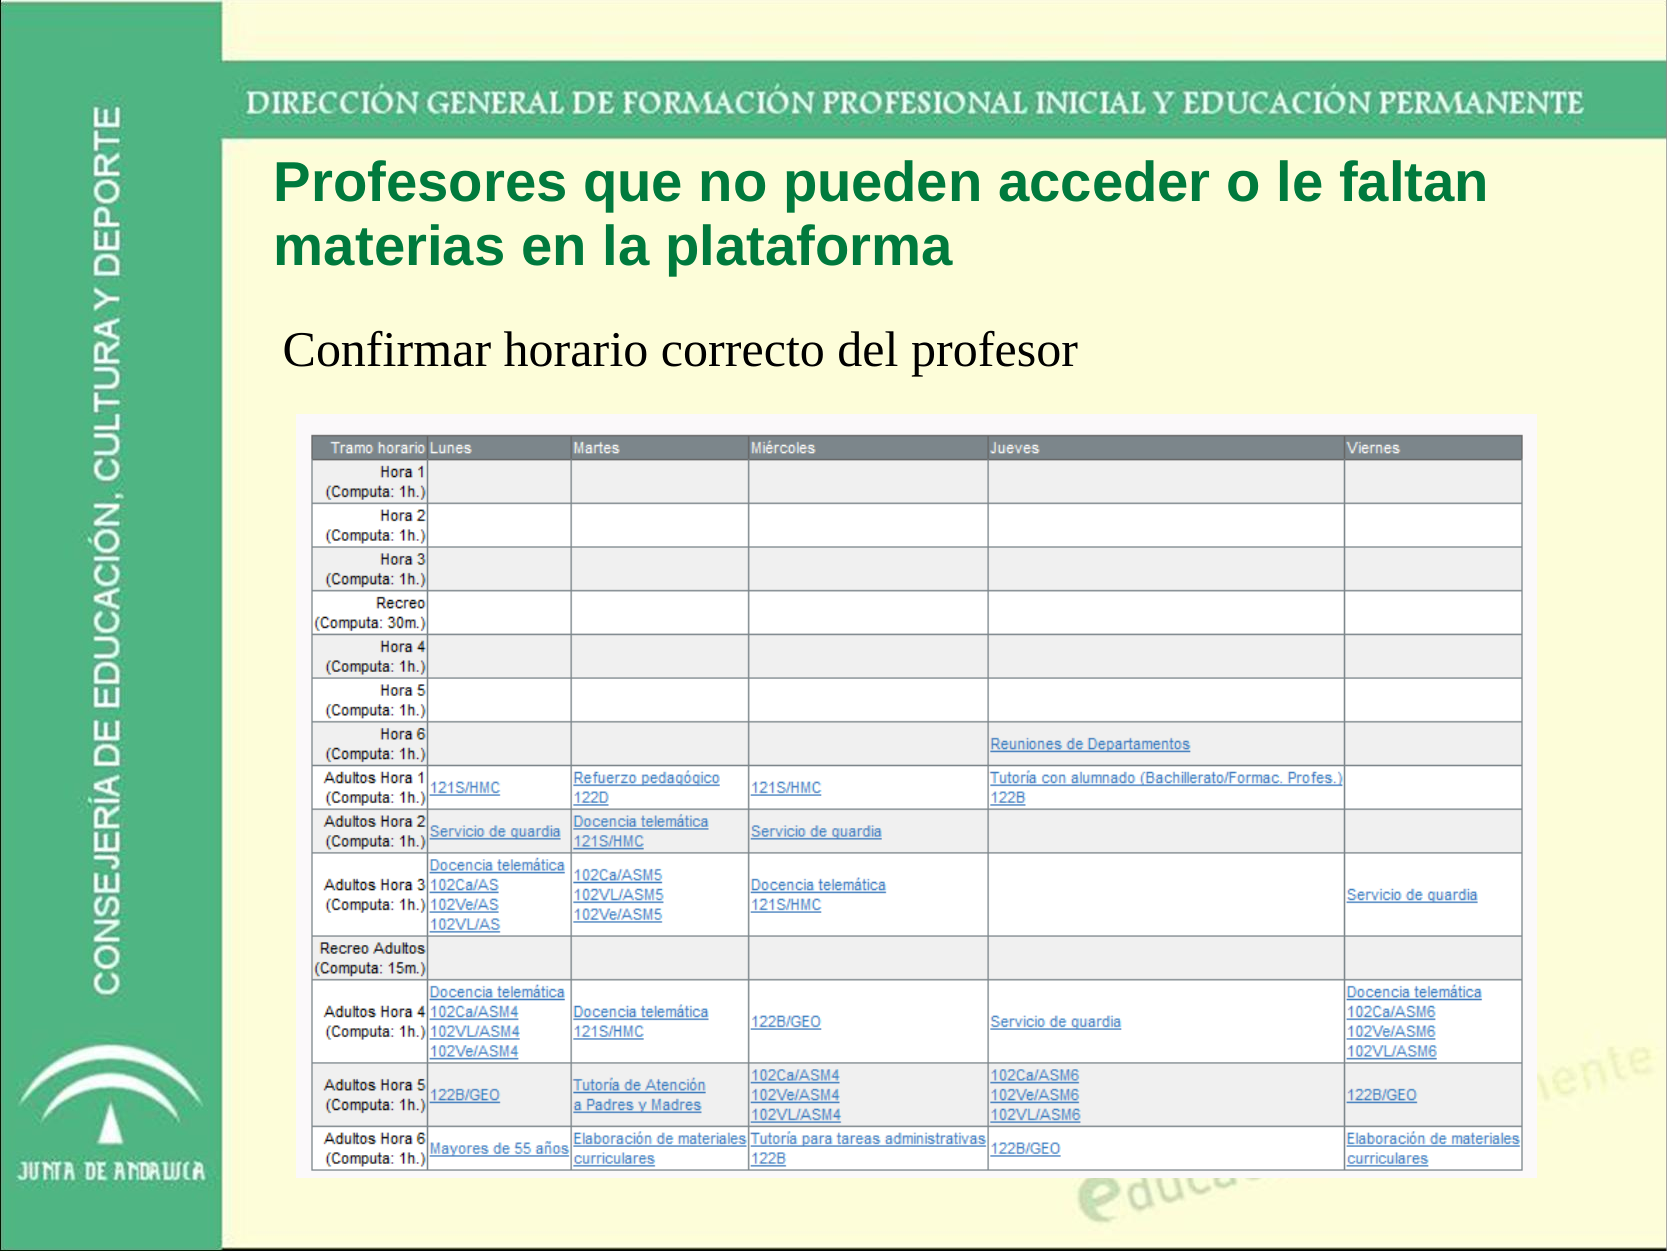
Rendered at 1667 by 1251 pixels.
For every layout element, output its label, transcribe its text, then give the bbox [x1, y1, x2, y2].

picture [0, 0, 1667, 1251]
text_box Profesores que no pueden acceder o le faltan materias en la plataforma [273, 150, 1594, 279]
text_box Confirmar horario correcto del profesor [267, 309, 1566, 384]
